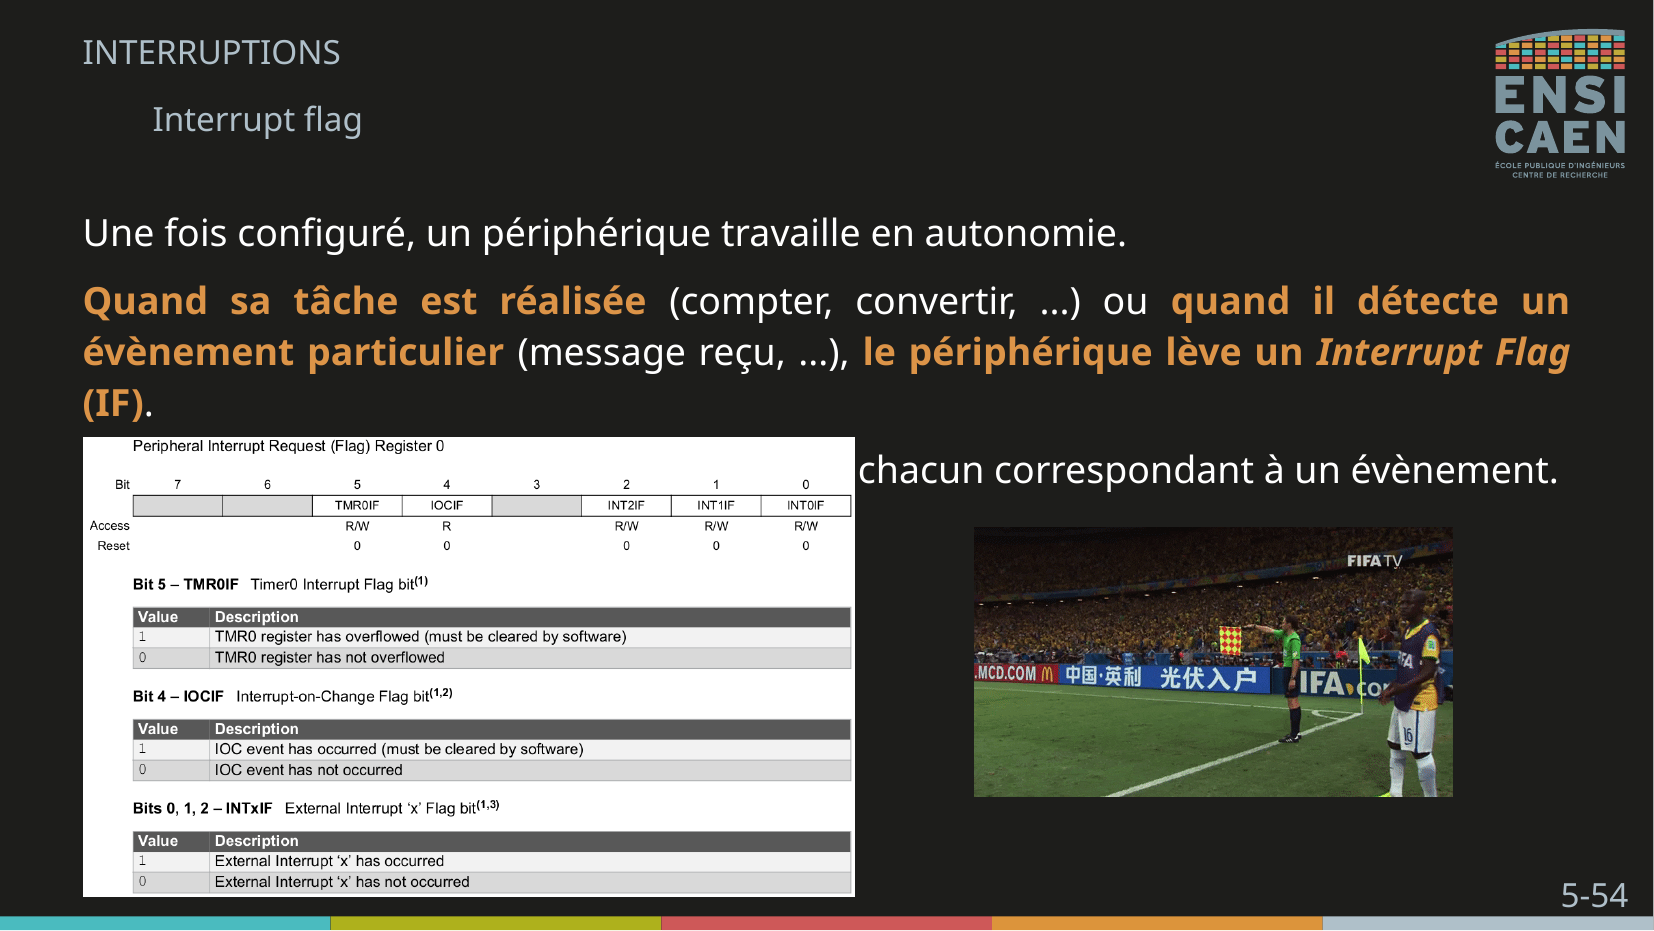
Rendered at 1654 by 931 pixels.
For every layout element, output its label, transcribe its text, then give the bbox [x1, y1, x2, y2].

picture [974, 527, 1453, 797]
list Une fois configuré, un périphérique travaille en autonomie. Quand sa tâche est réalisée (compter, convertir, ...) ou quand il détecte un évènement particulier (message reçu, ...), le périphérique lève un Interrupt Flag (IF). Un interrupt flag est un bit dans un registre, chacun correspondant à un évènement. [82, 206, 1571, 916]
title INTERRUPTIONS Interrupt flag [82, 0, 1467, 148]
picture [83, 437, 855, 897]
